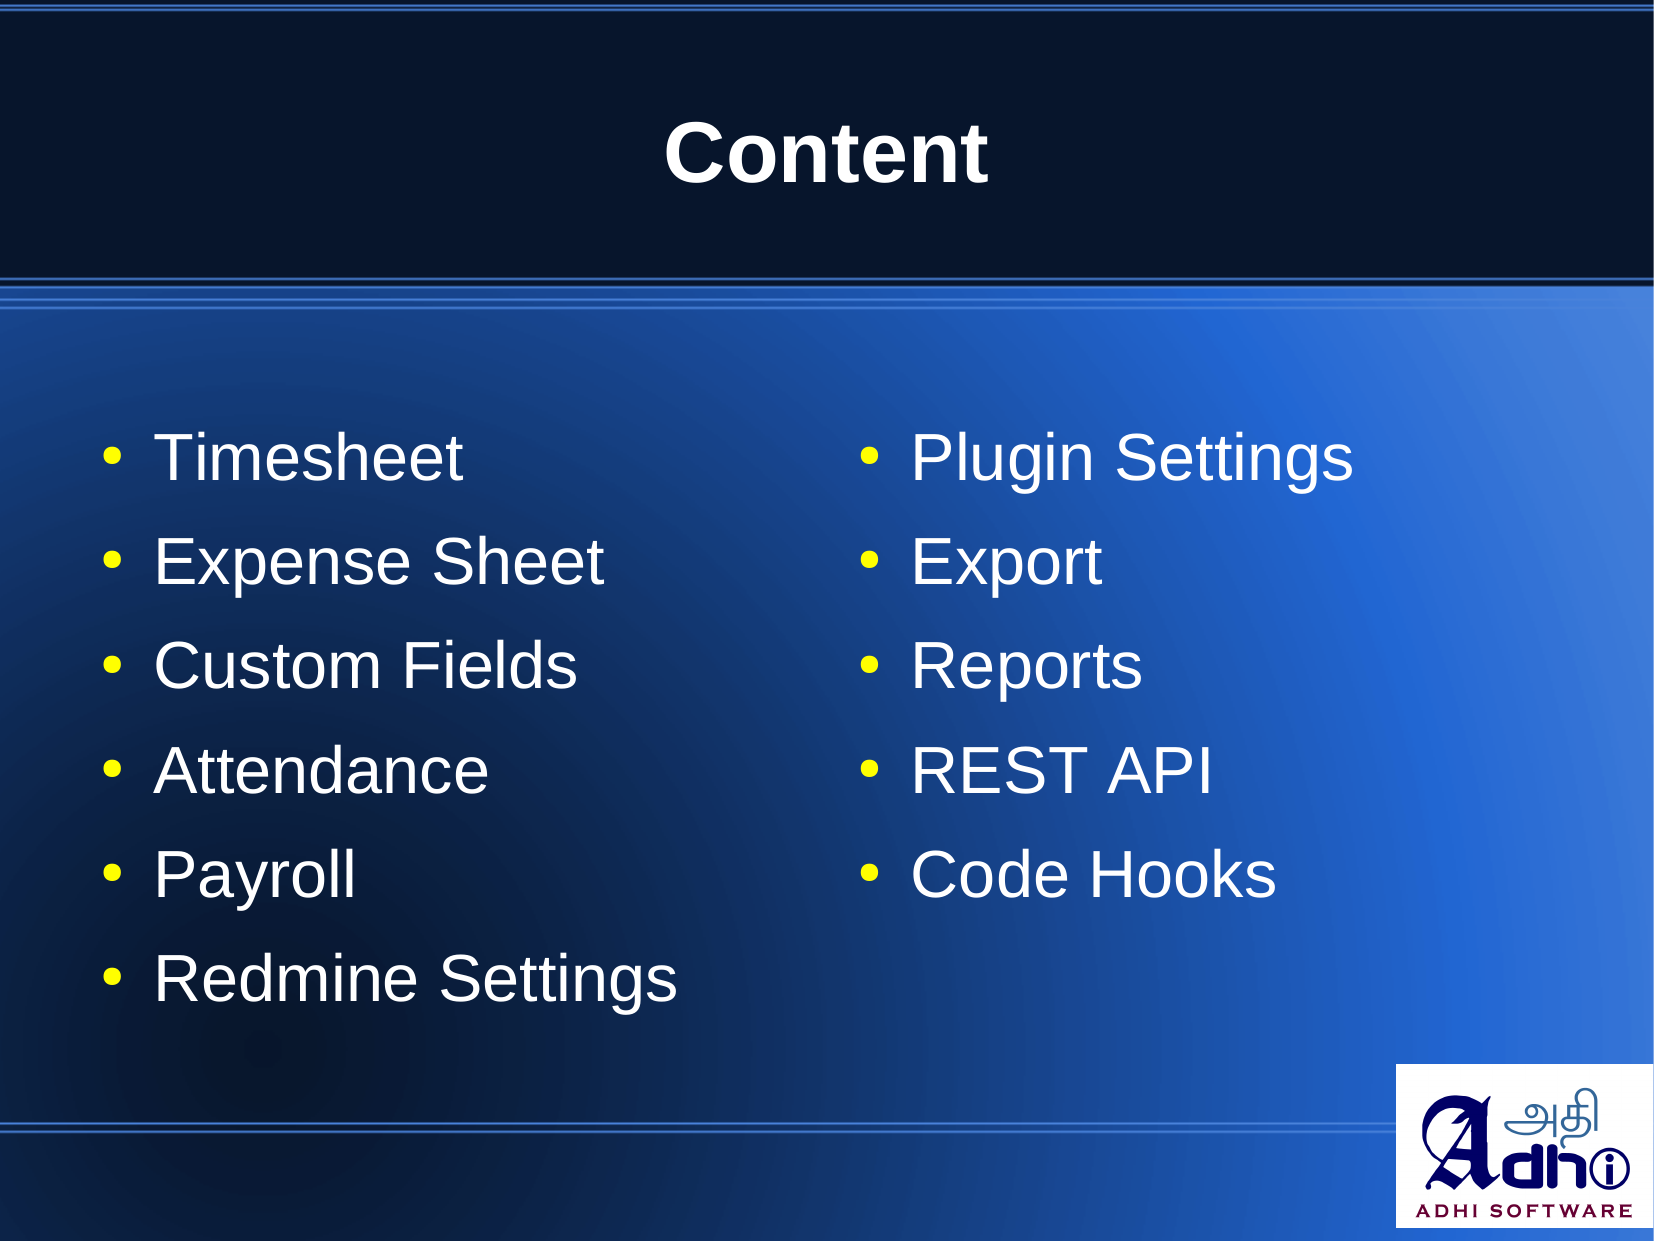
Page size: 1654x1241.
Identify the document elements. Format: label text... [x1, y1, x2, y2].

picture [0, 0, 1654, 1241]
list Plugin Settings Export Reports REST API Code Hooks [840, 420, 1523, 912]
list Timesheet Expense Sheet Custom Fields Attendance Payroll Redmine Settings [82, 420, 766, 1121]
title Content [82, 49, 1571, 257]
